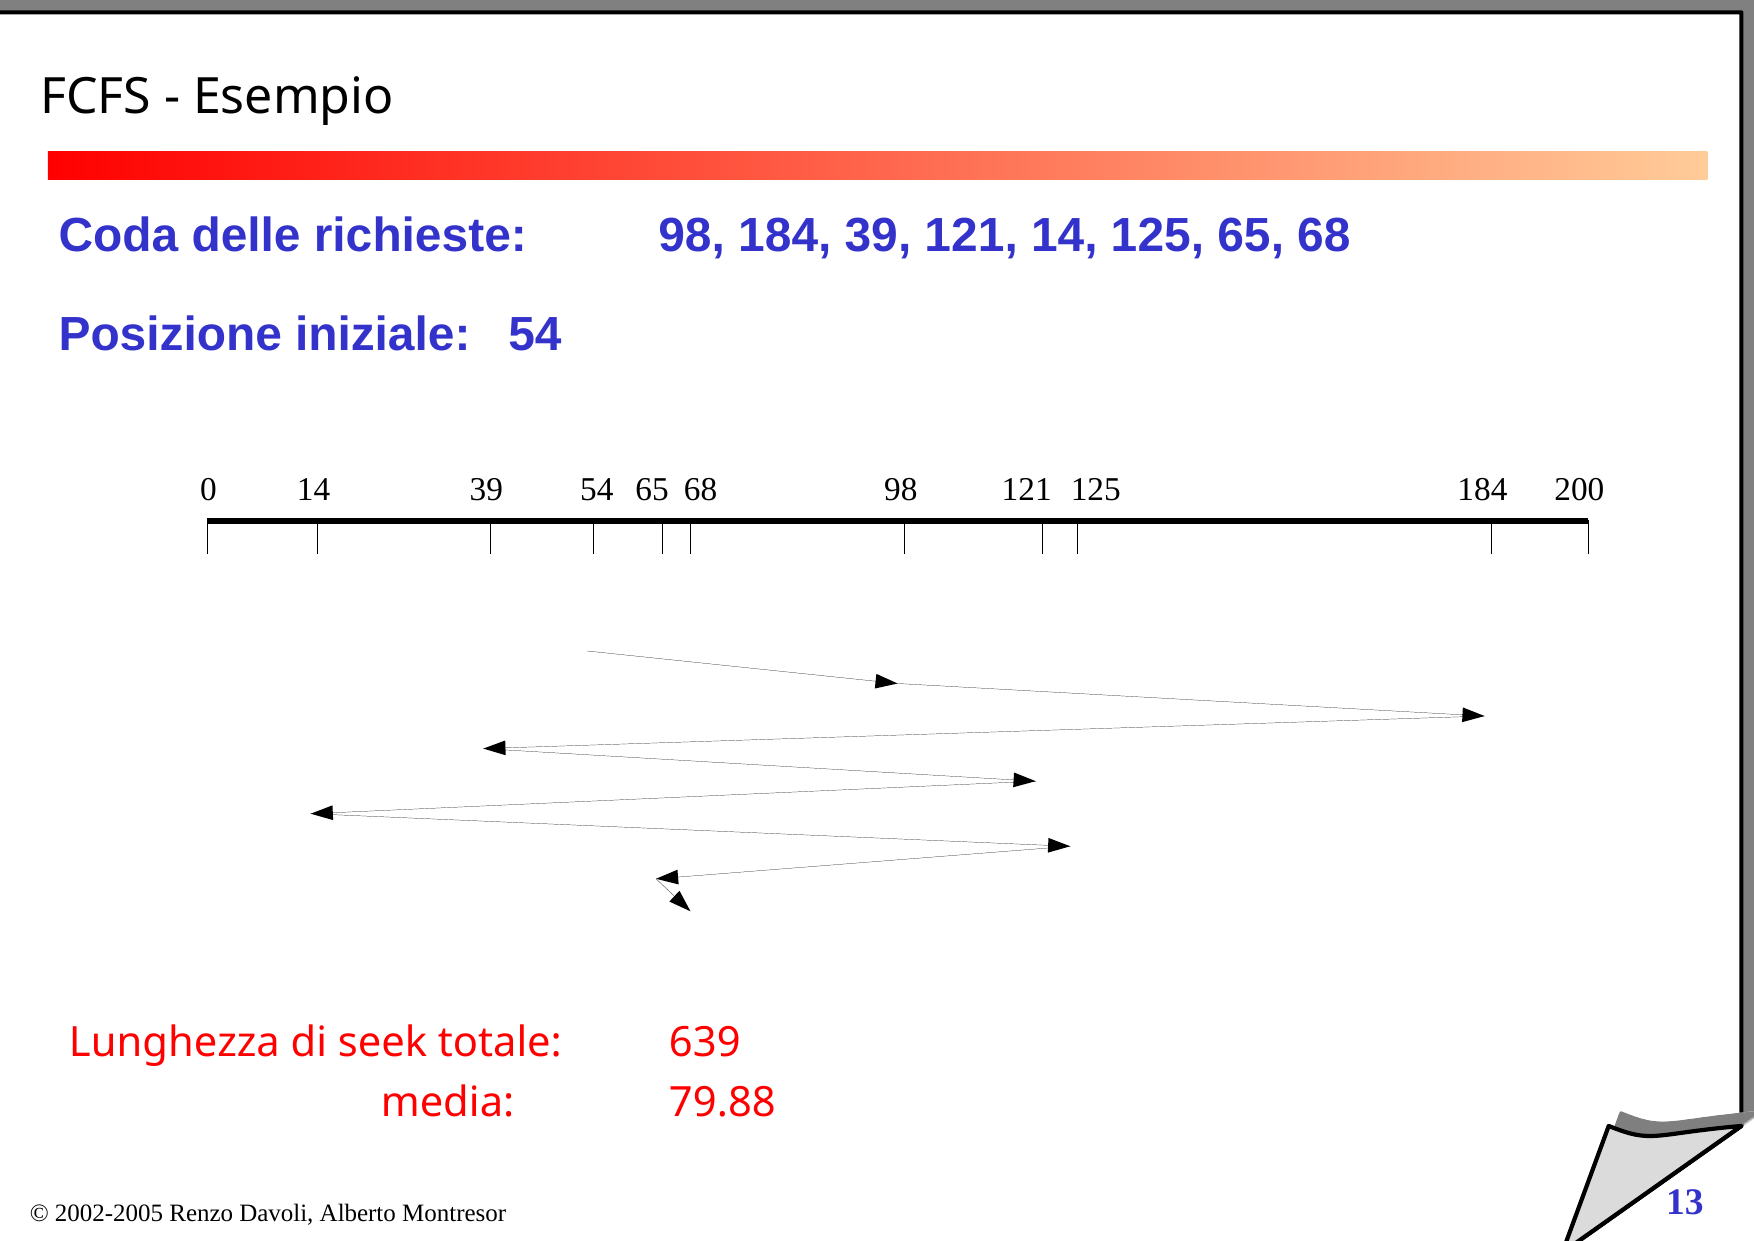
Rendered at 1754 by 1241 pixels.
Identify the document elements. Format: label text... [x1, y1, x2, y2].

text_box 14 [296, 468, 337, 511]
title FCFS - Esempio [40, 49, 1714, 144]
text_box 200 [1554, 468, 1614, 511]
text_box 184 [1457, 468, 1517, 511]
text_box 54 [580, 468, 620, 511]
text_box 39 [469, 468, 509, 511]
text_box 14 [750, 152, 754, 179]
text_box 68 [683, 468, 724, 511]
text_box 98 [884, 468, 924, 511]
text_box Lunghezza di seek totale: 639 media: 79.88 [69, 1009, 903, 1141]
list Coda delle richieste: 98, 184, 39, 121, 14, 125, 65, 68 Posizione iniziale: 54 [58, 206, 1696, 424]
text_box 65 [635, 468, 675, 511]
text_box 121 [1001, 468, 1061, 511]
text_box 0 [200, 468, 220, 511]
text_box 125 [1070, 468, 1130, 511]
